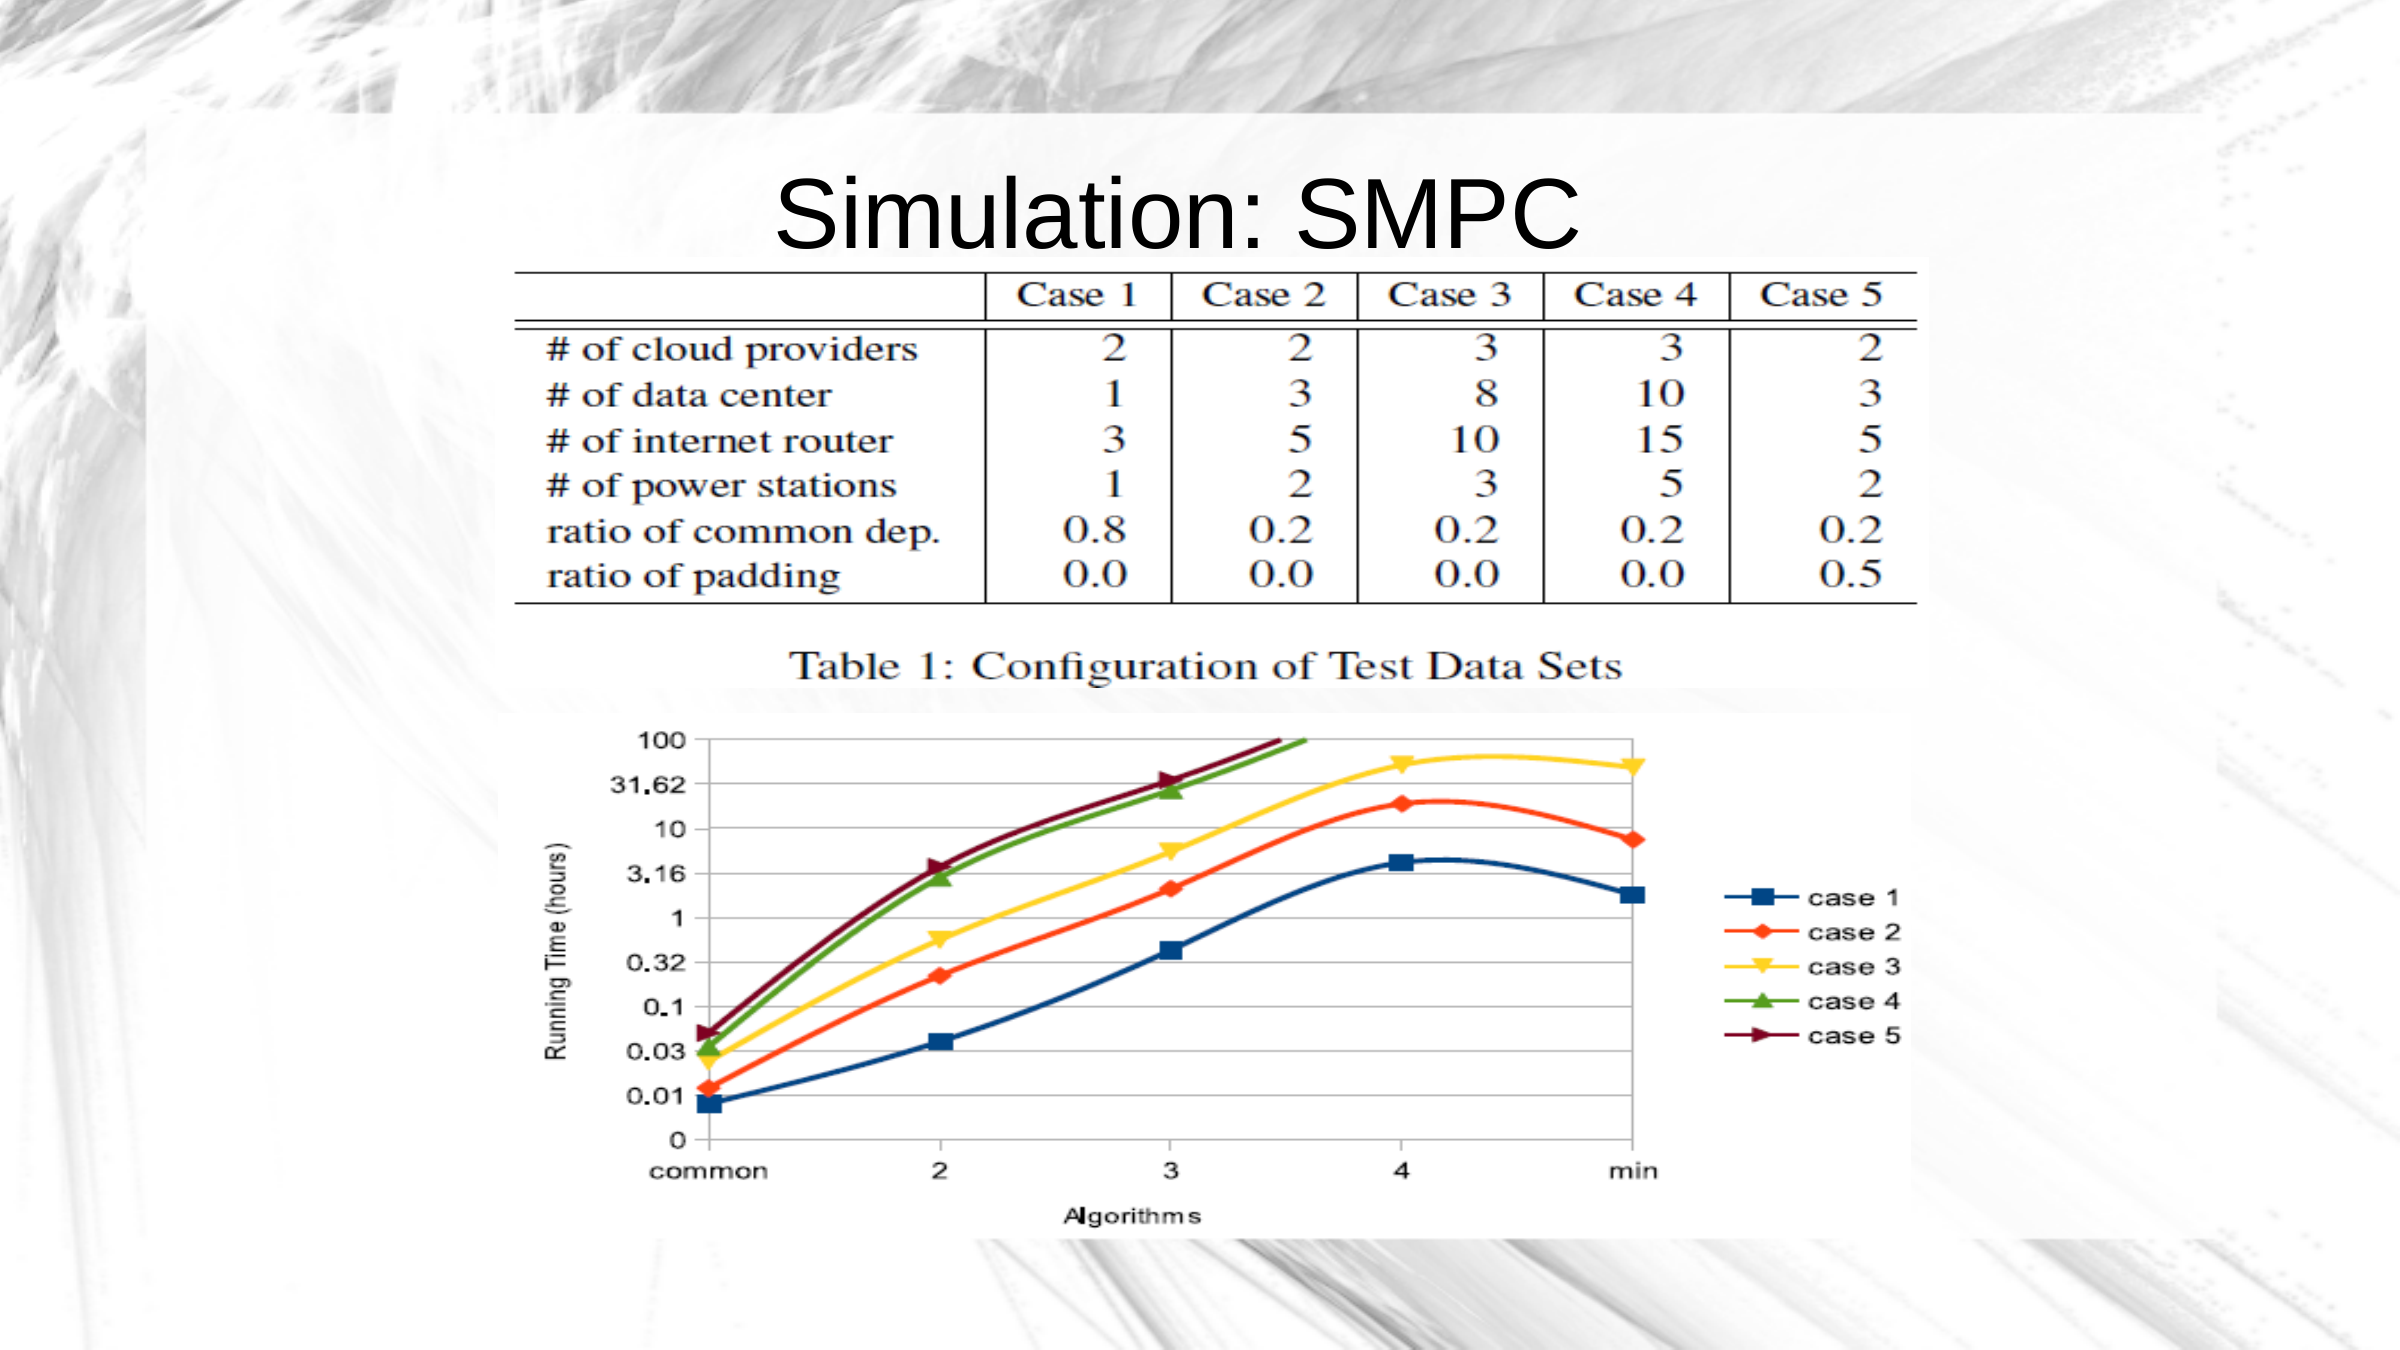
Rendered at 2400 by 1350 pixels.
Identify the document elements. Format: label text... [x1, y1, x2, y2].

picture [0, 0, 2400, 1350]
title Simulation: SMPC [171, 122, 2186, 305]
